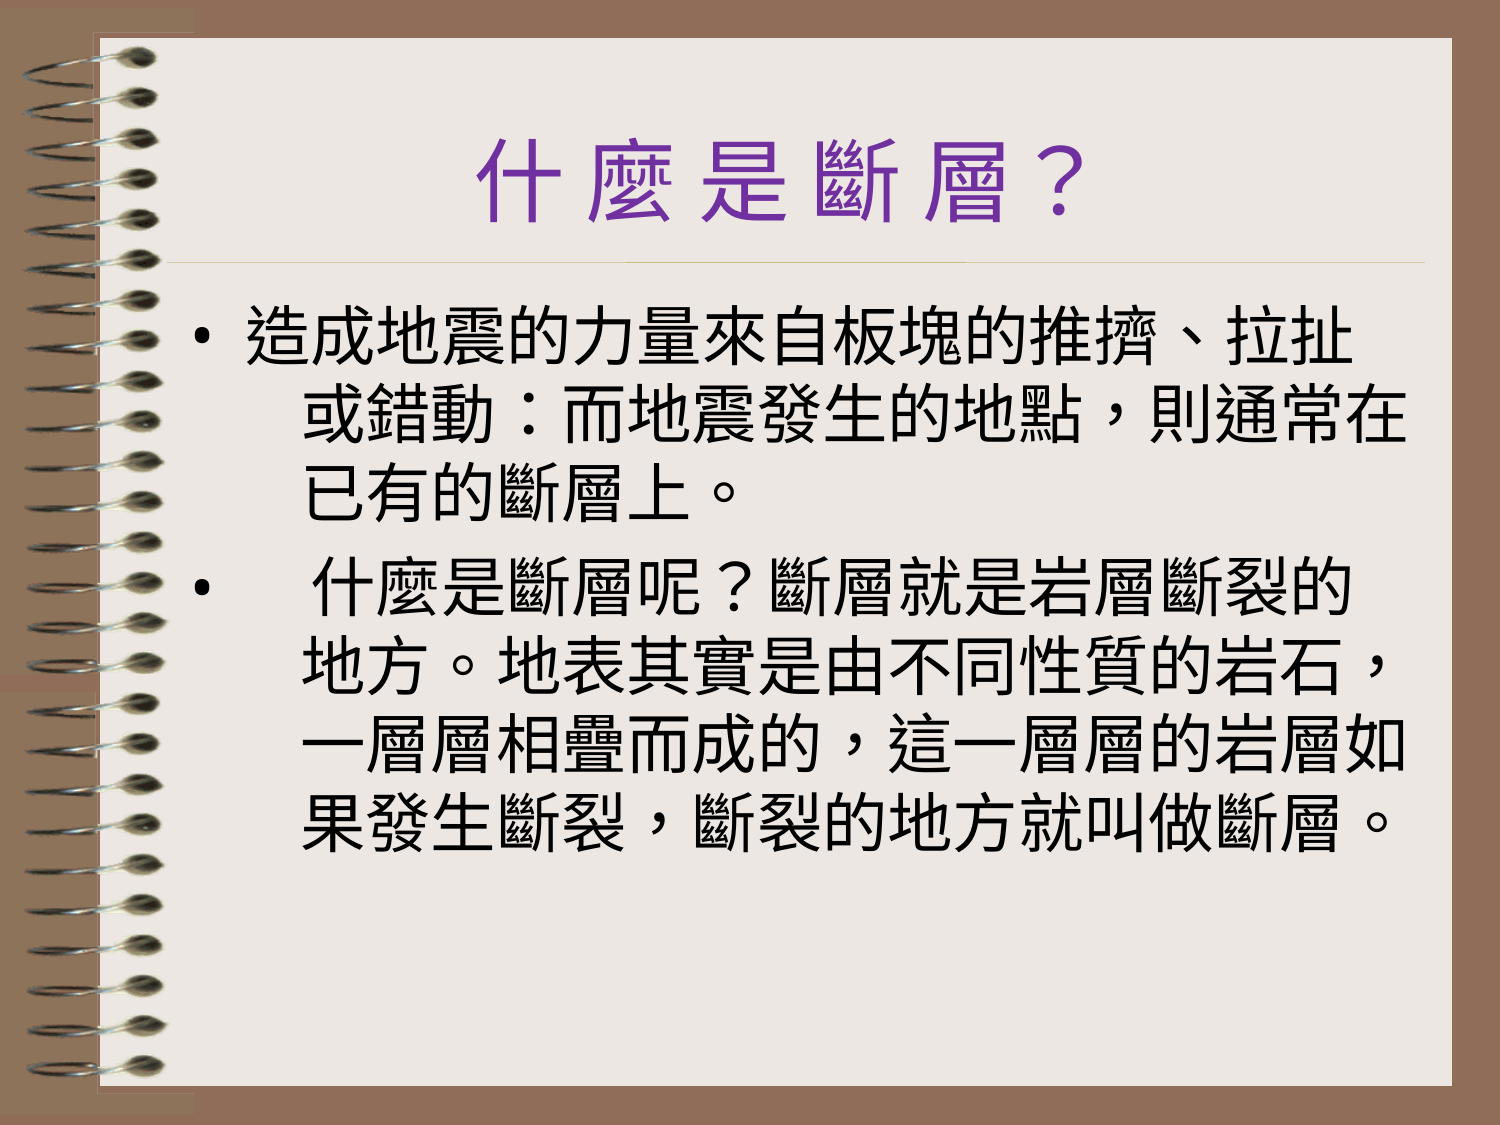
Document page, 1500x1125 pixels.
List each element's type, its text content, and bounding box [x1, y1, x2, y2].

list 造成地震的力量來自板塊的推擠、拉扯或錯動：而地震發生的地點，則通常在已有的斷層上。 什麼是斷層呢？斷層就是岩層斷裂的地方。地表其實是由不同性質的岩石，一層層相疊而成的，這一層層的岩層如果發生斷裂，斷裂的地方就叫做斷層。 [174, 287, 1426, 947]
title 什 麼 是 斷 層？ [84, 116, 1496, 242]
